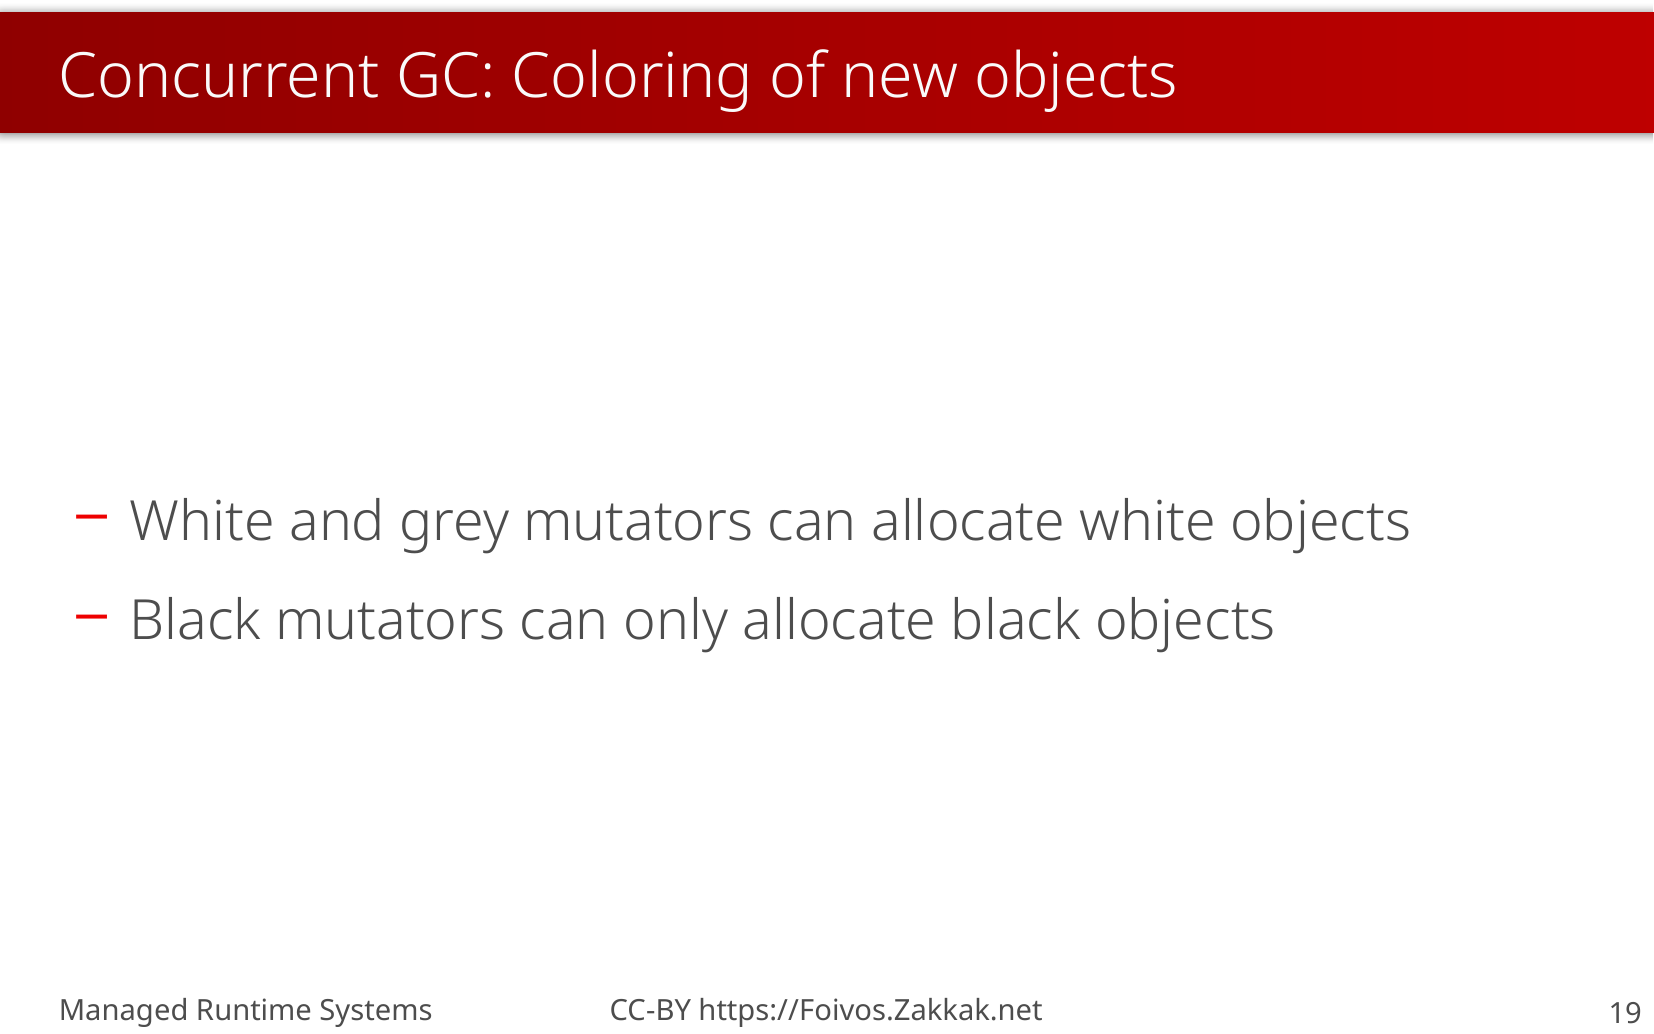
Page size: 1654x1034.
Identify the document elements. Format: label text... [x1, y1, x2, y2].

title Concurrent GC: Coloring of new objects [58, 7, 1329, 139]
list White and grey mutators can allocate white objects Black mutators can only allocate black objects [58, 177, 1594, 960]
